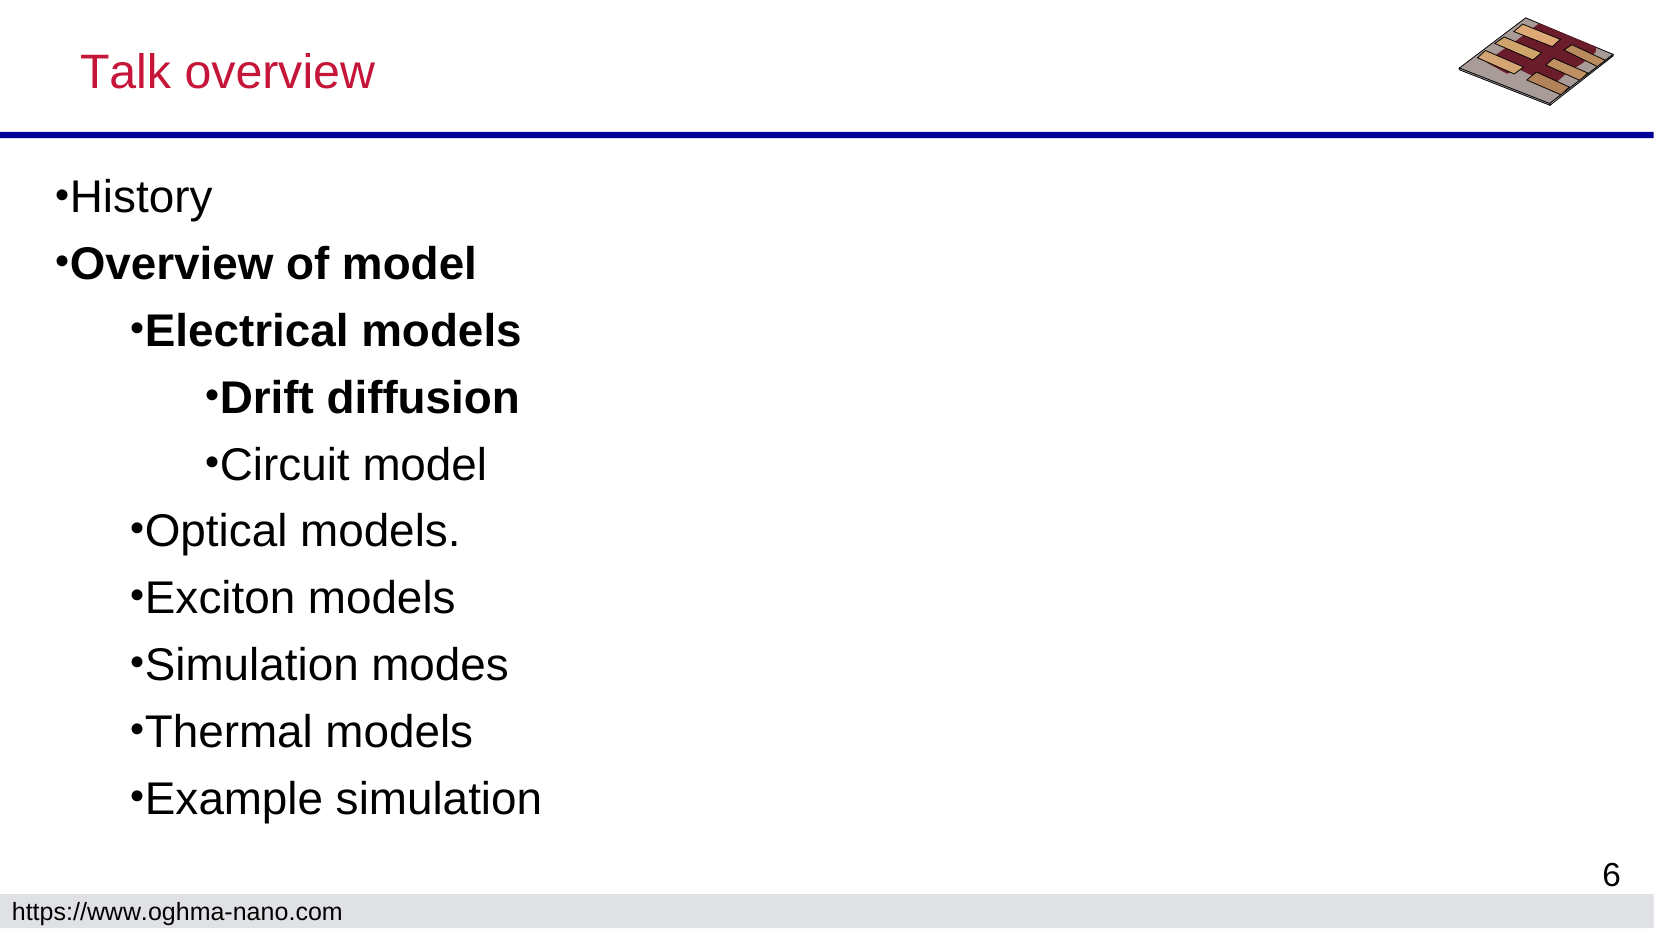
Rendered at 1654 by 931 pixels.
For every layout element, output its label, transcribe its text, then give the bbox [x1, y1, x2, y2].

title Talk overview [65, 28, 1430, 116]
text_box <number> [1587, 845, 1654, 904]
text_box History Overview of model Electrical models Drift diffusion Circuit model Optical models. Exciton models Simulation modes Thermal models Example simulation [39, 159, 1654, 843]
